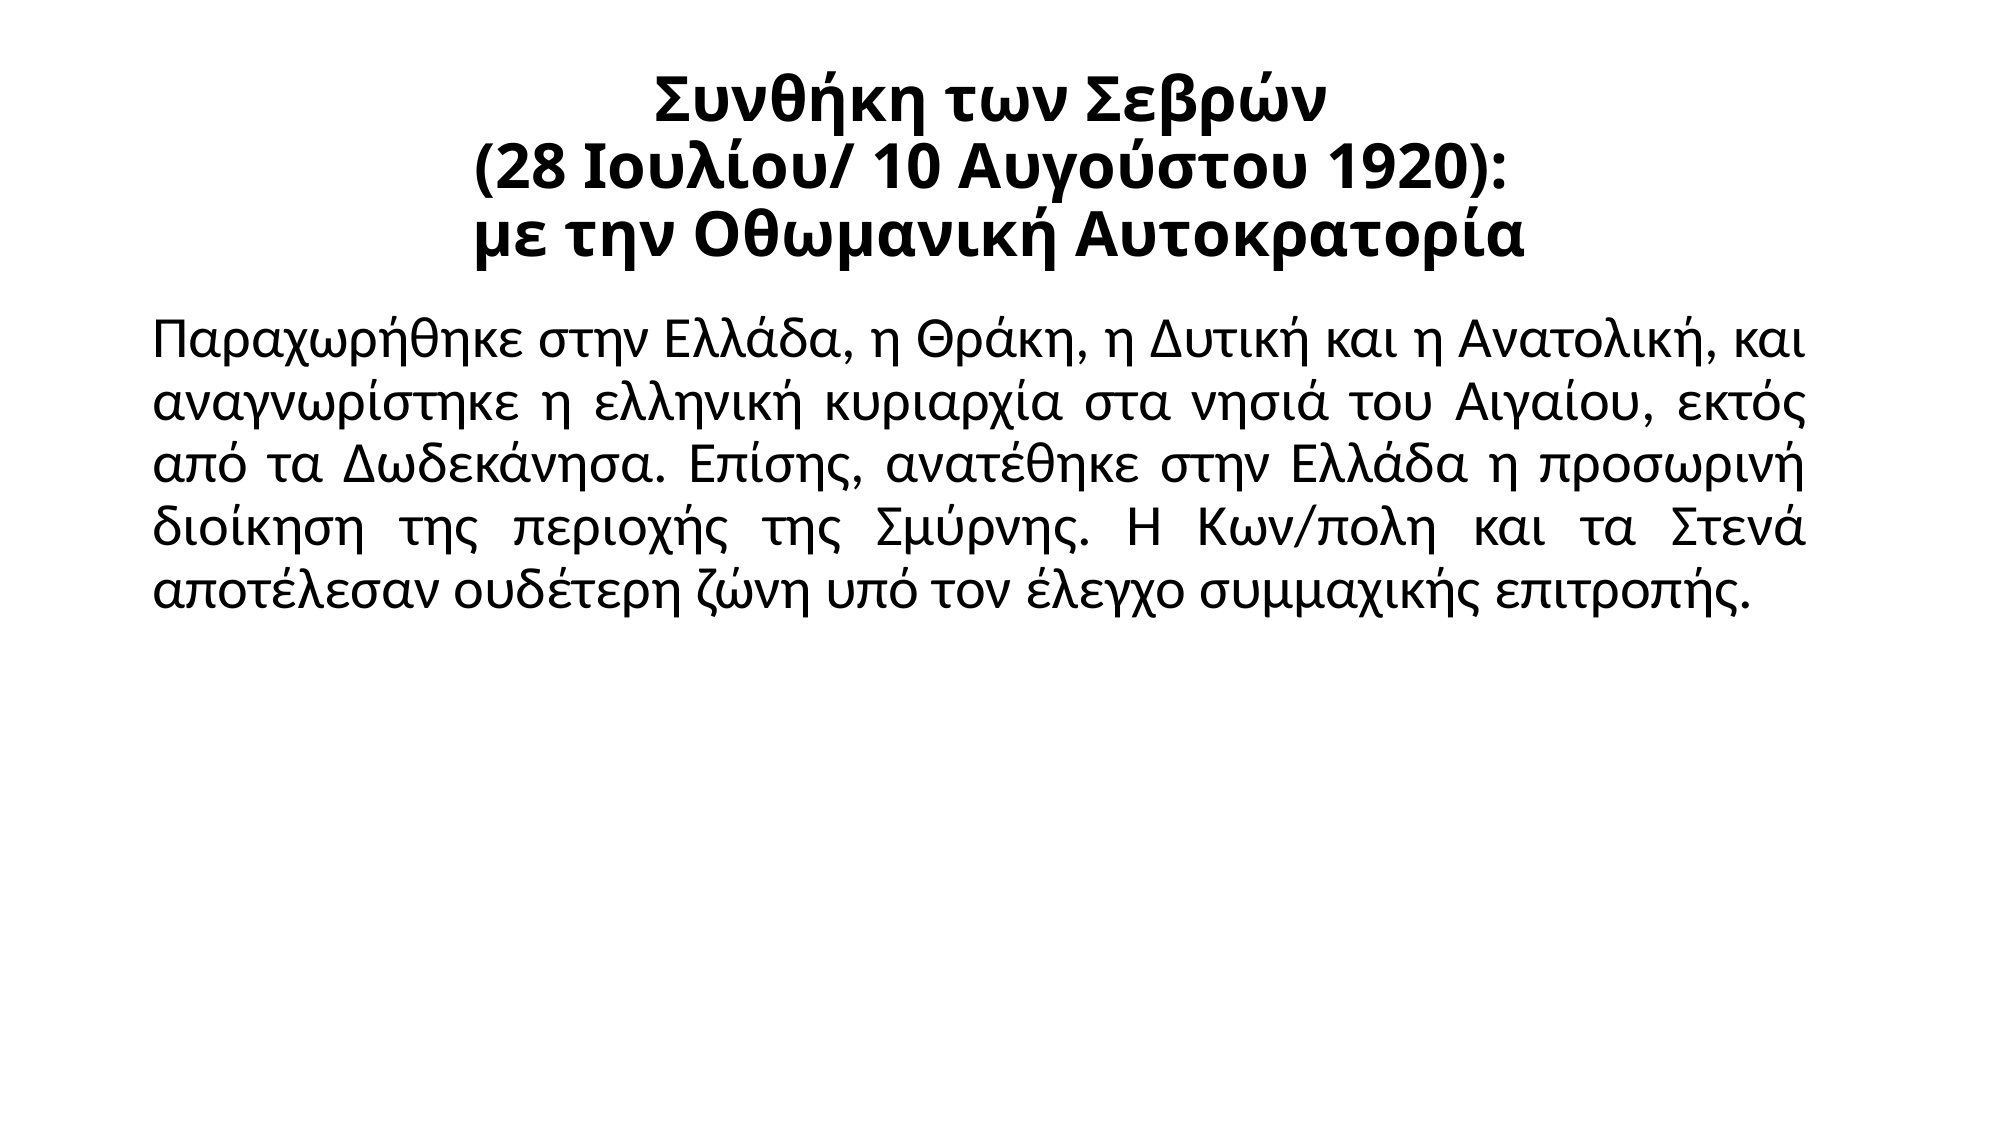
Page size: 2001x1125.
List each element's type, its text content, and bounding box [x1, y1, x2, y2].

title Συνθήκη των Σεβρών (28 Ιουλίου/ 10 Αυγούστου 1920): με την Οθωμανική Αυτοκρατορία [137, 59, 1863, 278]
list Παραχωρήθηκε στην Ελλάδα, η Θράκη, η Δυτική και η Ανατολική, και αναγνωρίστηκε η ελληνική κυριαρχία στα νησιά του Αιγαίου, εκτός από τα Δωδεκάνησα. Επίσης, ανατέθηκε στην Ελλάδα η προσωρινή διοίκηση της περιοχής της Σμύρνης. Η Κων/πολη και τα Στενά αποτέλεσαν ουδέτερη ζώνη υπό τον έλεγχο συμμαχικής επιτροπής. [137, 299, 1863, 1014]
